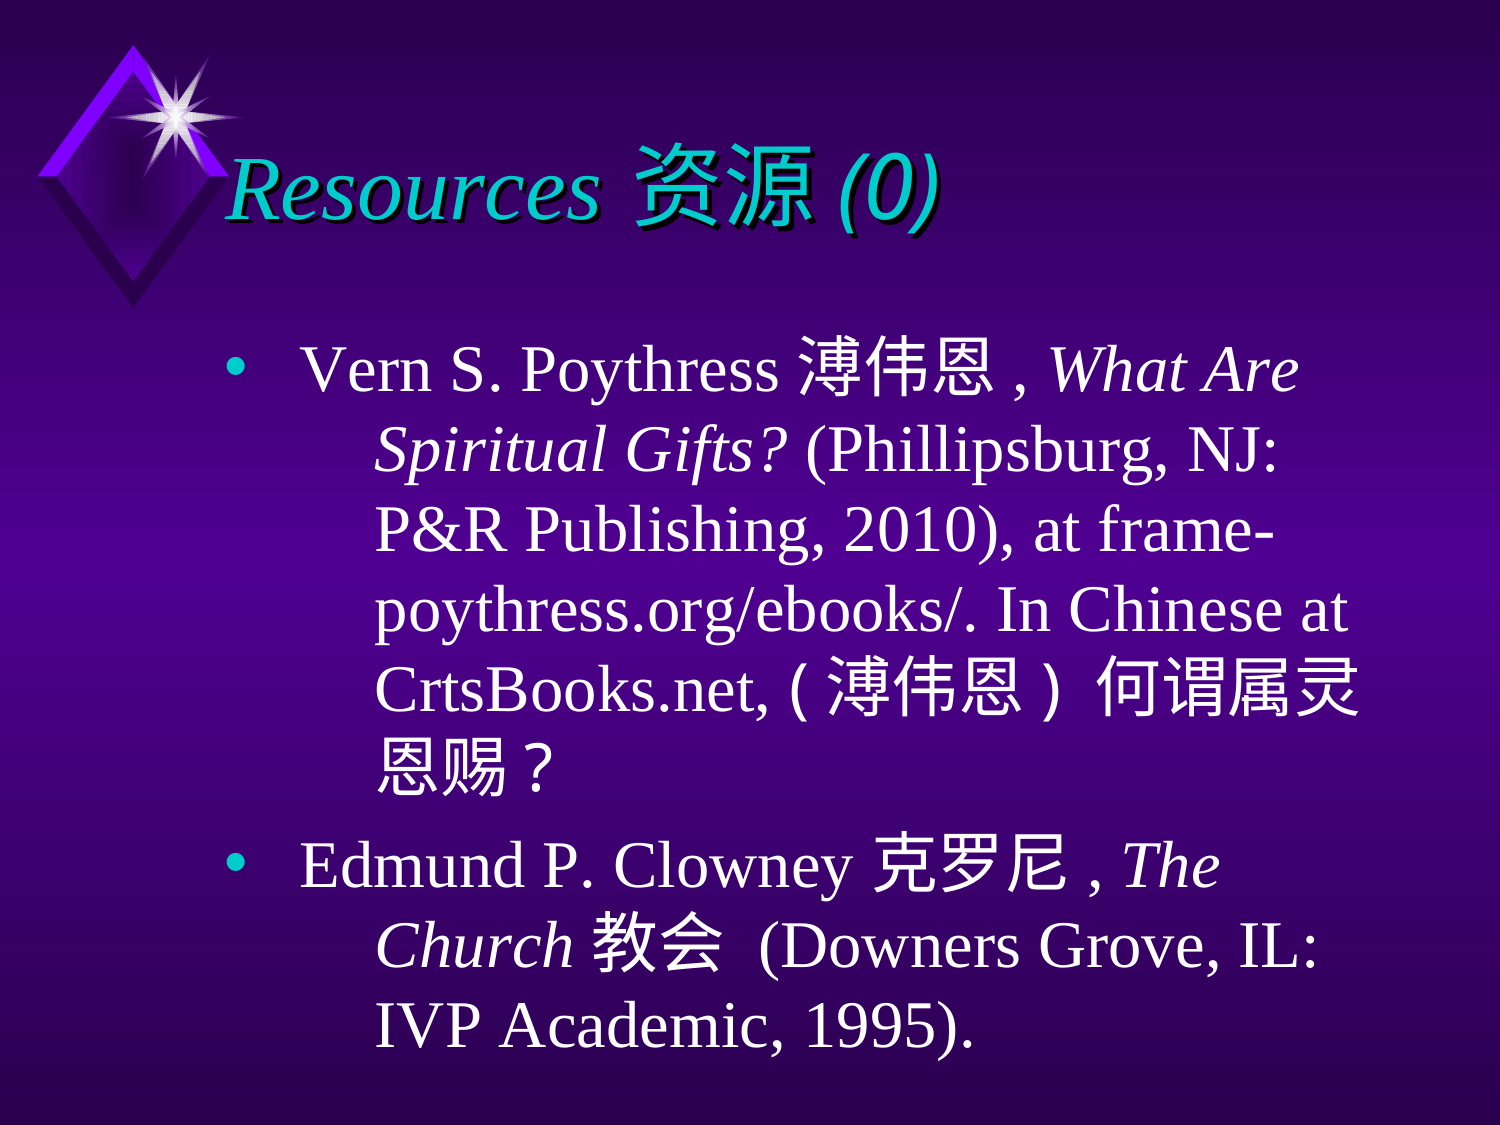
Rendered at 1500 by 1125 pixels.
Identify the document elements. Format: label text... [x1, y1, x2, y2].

list Vern S. Poythress溥伟恩, What Are Spiritual Gifts? (Phillipsburg, NJ: P&R Publishing, 2010), at frame-poythress.org/ebooks/. In Chinese at CrtsBooks.net, (溥伟恩) 何谓属灵恩赐? Edmund P. Clowney克罗尼, The Church教会 (Downers Grove, IL: IVP Academic, 1995). [112, 324, 1388, 1062]
title Resources 资源(0) [224, 65, 1388, 301]
